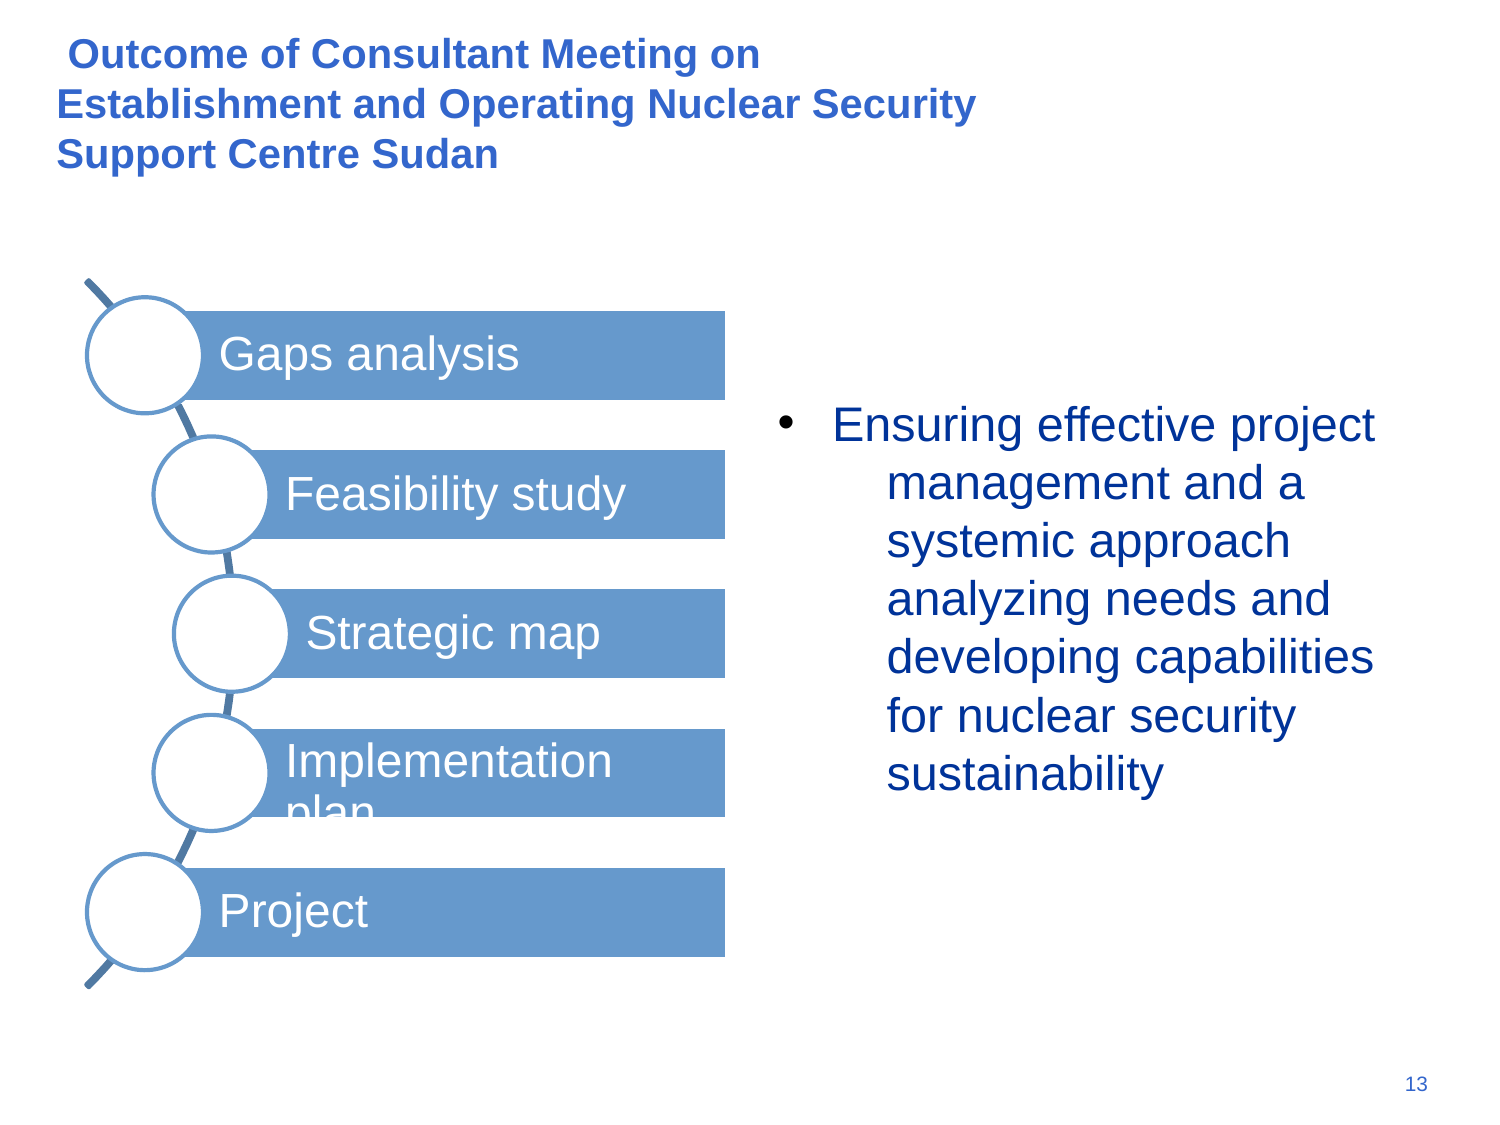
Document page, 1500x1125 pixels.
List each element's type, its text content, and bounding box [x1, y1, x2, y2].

list Ensuring effective project management and a systemic approach analyzing needs and developing capabilities for nuclear security sustainability [762, 385, 1459, 811]
slide_number 13 [1389, 1063, 1474, 1112]
text_box [86, 297, 203, 414]
text_box Project [181, 865, 728, 959]
text_box Feasibility study [247, 448, 728, 542]
text_box [86, 854, 203, 971]
text_box [153, 714, 270, 831]
text_box [173, 575, 290, 692]
text_box Strategic map [267, 587, 728, 681]
title Outcome of Consultant Meeting on Establishment and Operating Nuclear Security Support Centre Sudan [41, 19, 1046, 161]
text_box Implementation plan [247, 726, 728, 820]
text_box [153, 436, 270, 553]
text_box Gaps analysis [180, 308, 728, 402]
